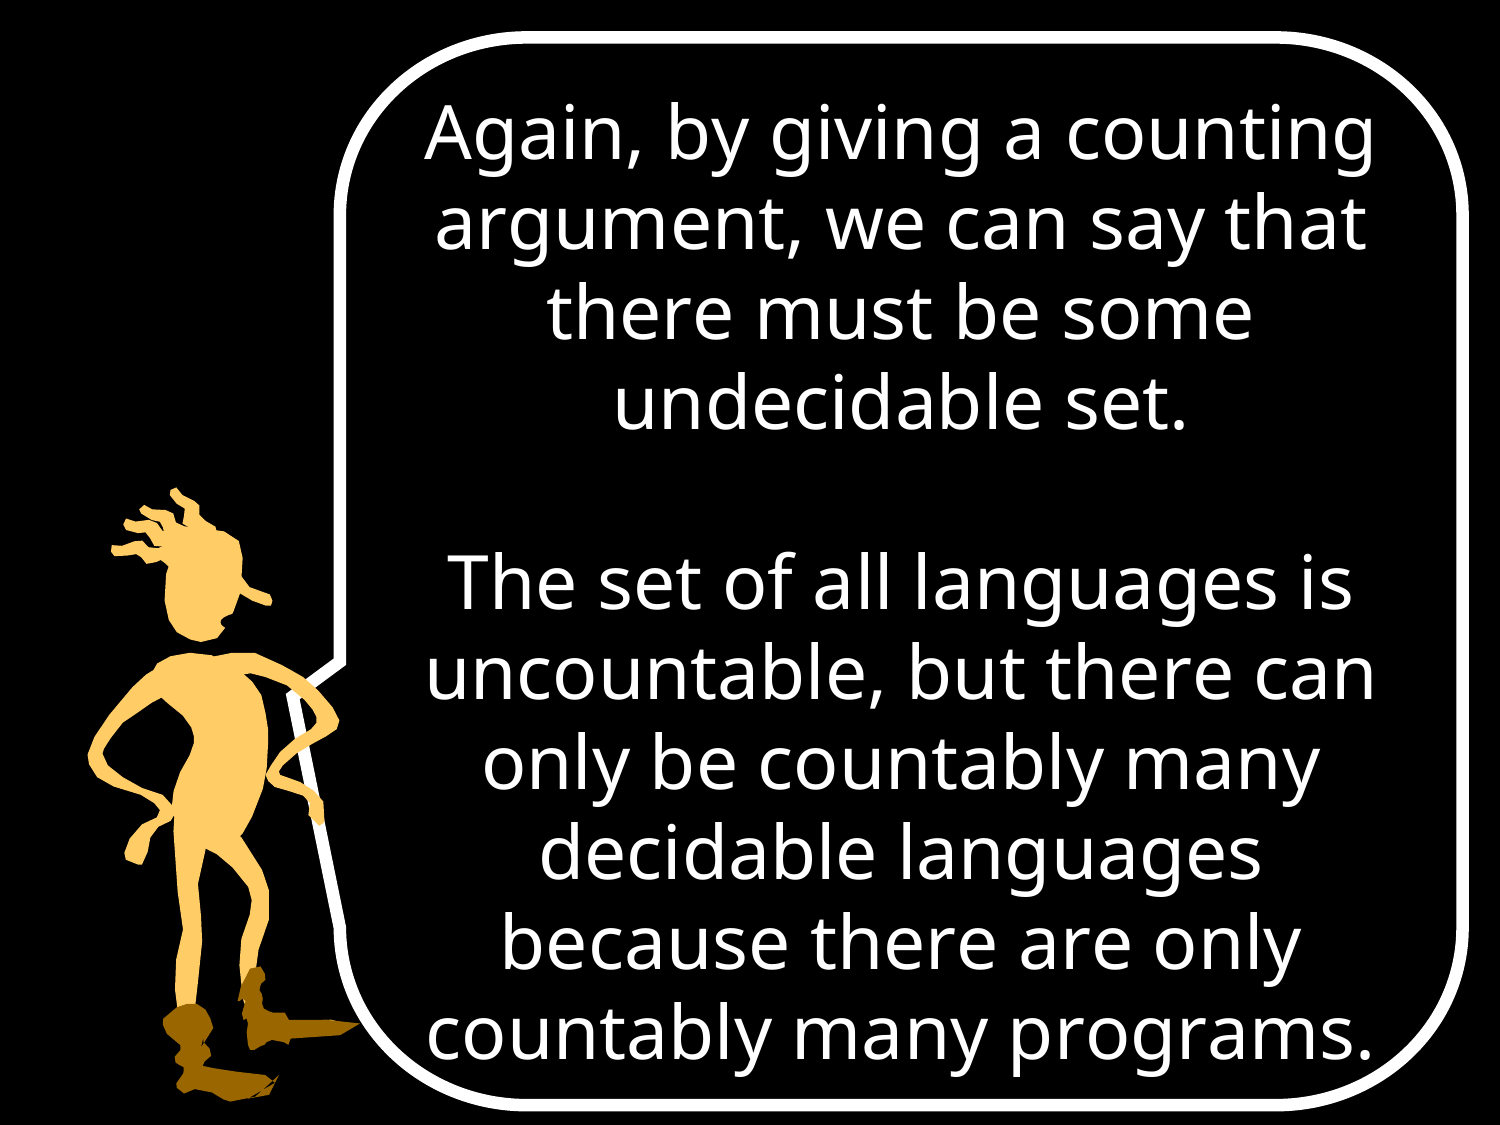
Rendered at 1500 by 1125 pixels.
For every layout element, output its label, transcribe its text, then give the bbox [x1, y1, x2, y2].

text_box Again, by giving a counting argument, we can say that there must be some undecidable set. The set of all languages is uncountable, but there can only be countably many decidable languages because there are only countably many programs. [303, 37, 1463, 1106]
text_box [110, 487, 273, 642]
text_box [87, 652, 361, 1102]
